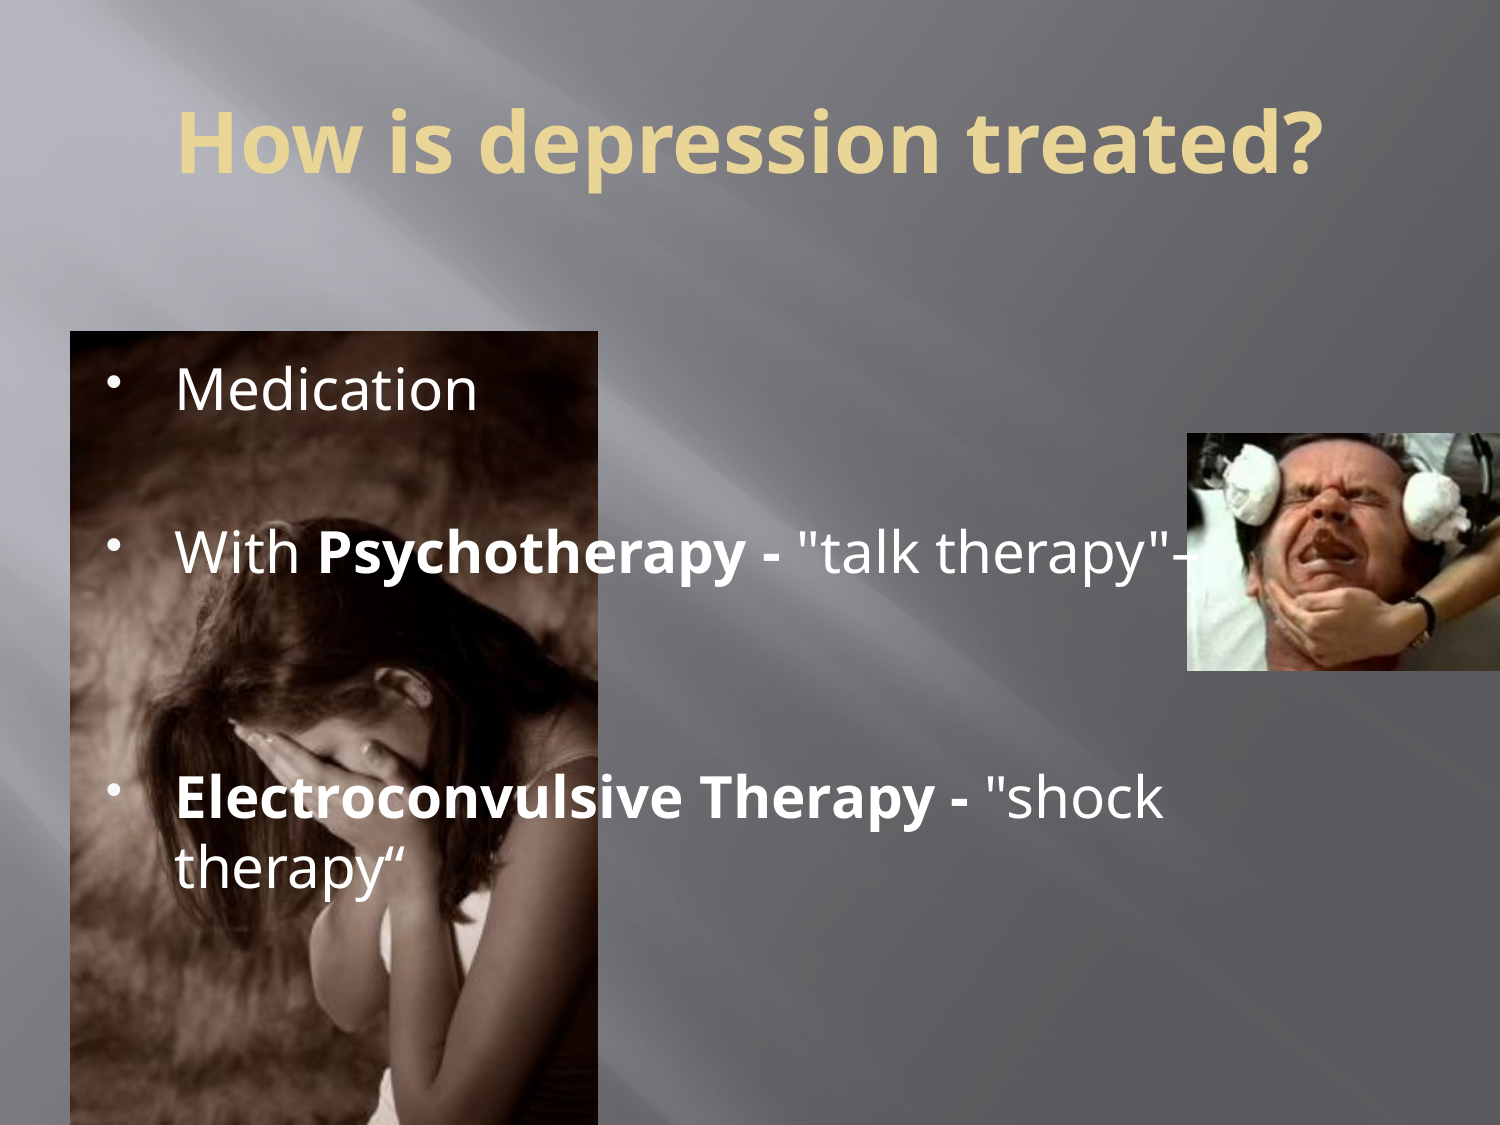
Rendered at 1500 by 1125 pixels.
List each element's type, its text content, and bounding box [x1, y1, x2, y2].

title How is depression treated? [75, 45, 1425, 233]
list Medication With Psychotherapy - "talk therapy"– Electroconvulsive Therapy - "shock therapy“ [70, 262, 1425, 938]
picture [0, 0, 1500, 1125]
